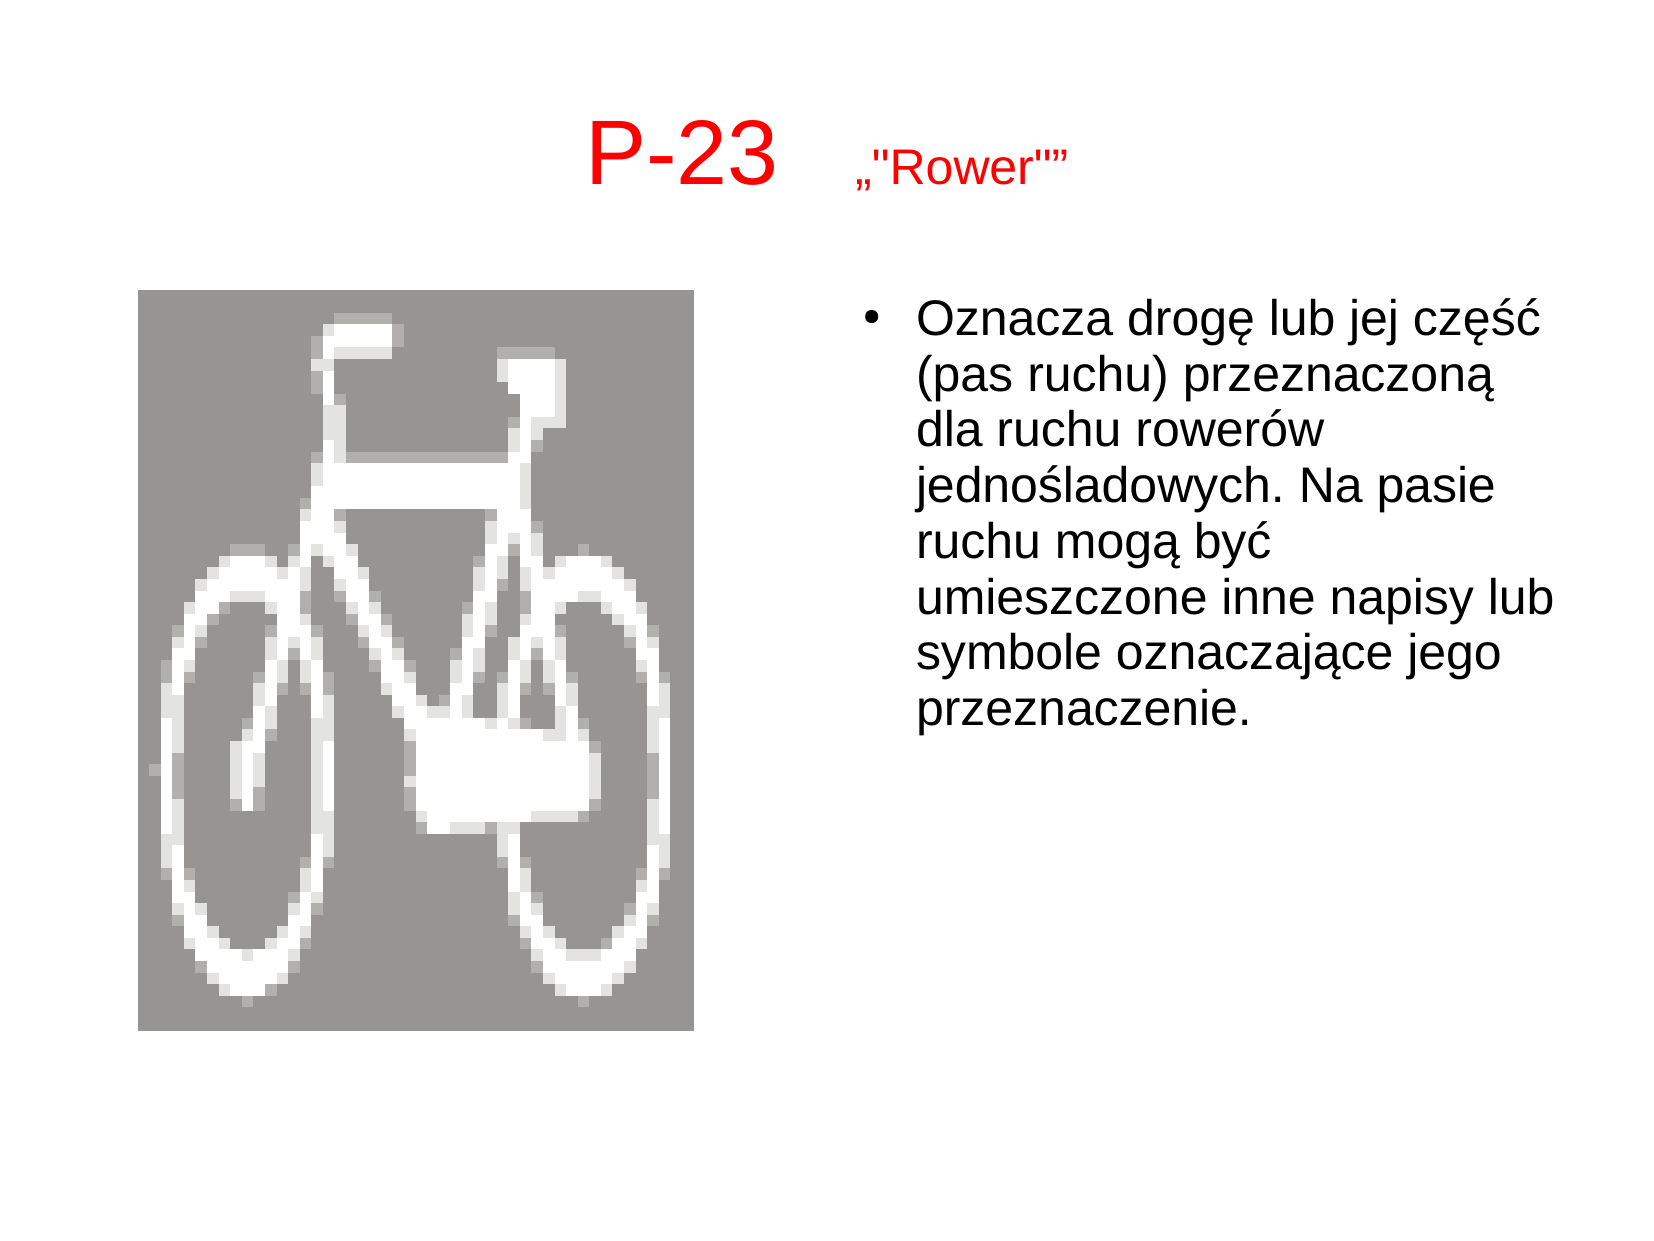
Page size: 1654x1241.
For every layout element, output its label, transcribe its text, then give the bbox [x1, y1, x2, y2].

list Oznacza drogę lub jej część (pas ruchu) przeznaczoną dla ruchu rowerów jednośladowych. Na pasie ruchu mogą być umieszczone inne napisy lub symbole oznaczające jego przeznaczenie. [845, 290, 1572, 1094]
picture [138, 290, 694, 1031]
title P-23 „"Rower"” [82, 56, 1571, 250]
